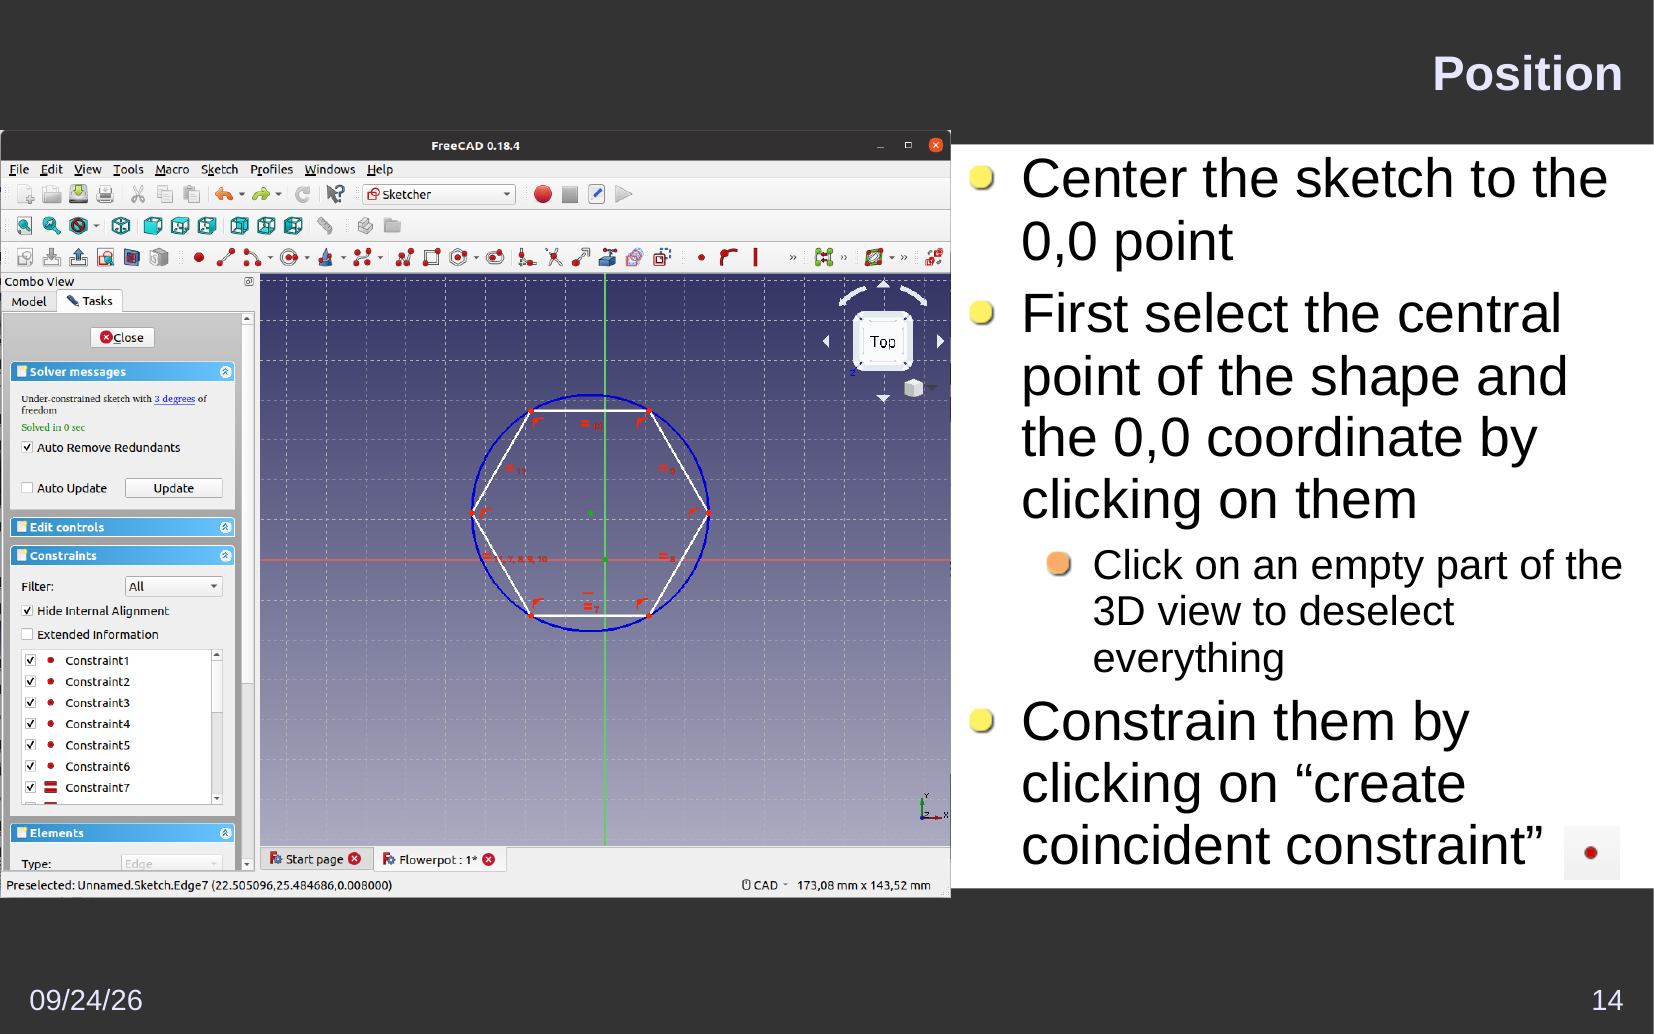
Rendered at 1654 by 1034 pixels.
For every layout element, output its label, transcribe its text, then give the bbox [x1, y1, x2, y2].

list Center the sketch to the 0,0 point First select the central point of the shape and the 0,0 coordinate by clicking on them Click on an empty part of the 3D view to deselect everything Constrain them by clicking on “create coincident constraint” [950, 147, 1630, 1003]
title Position [29, 16, 1624, 131]
picture [0, 0, 1654, 1034]
